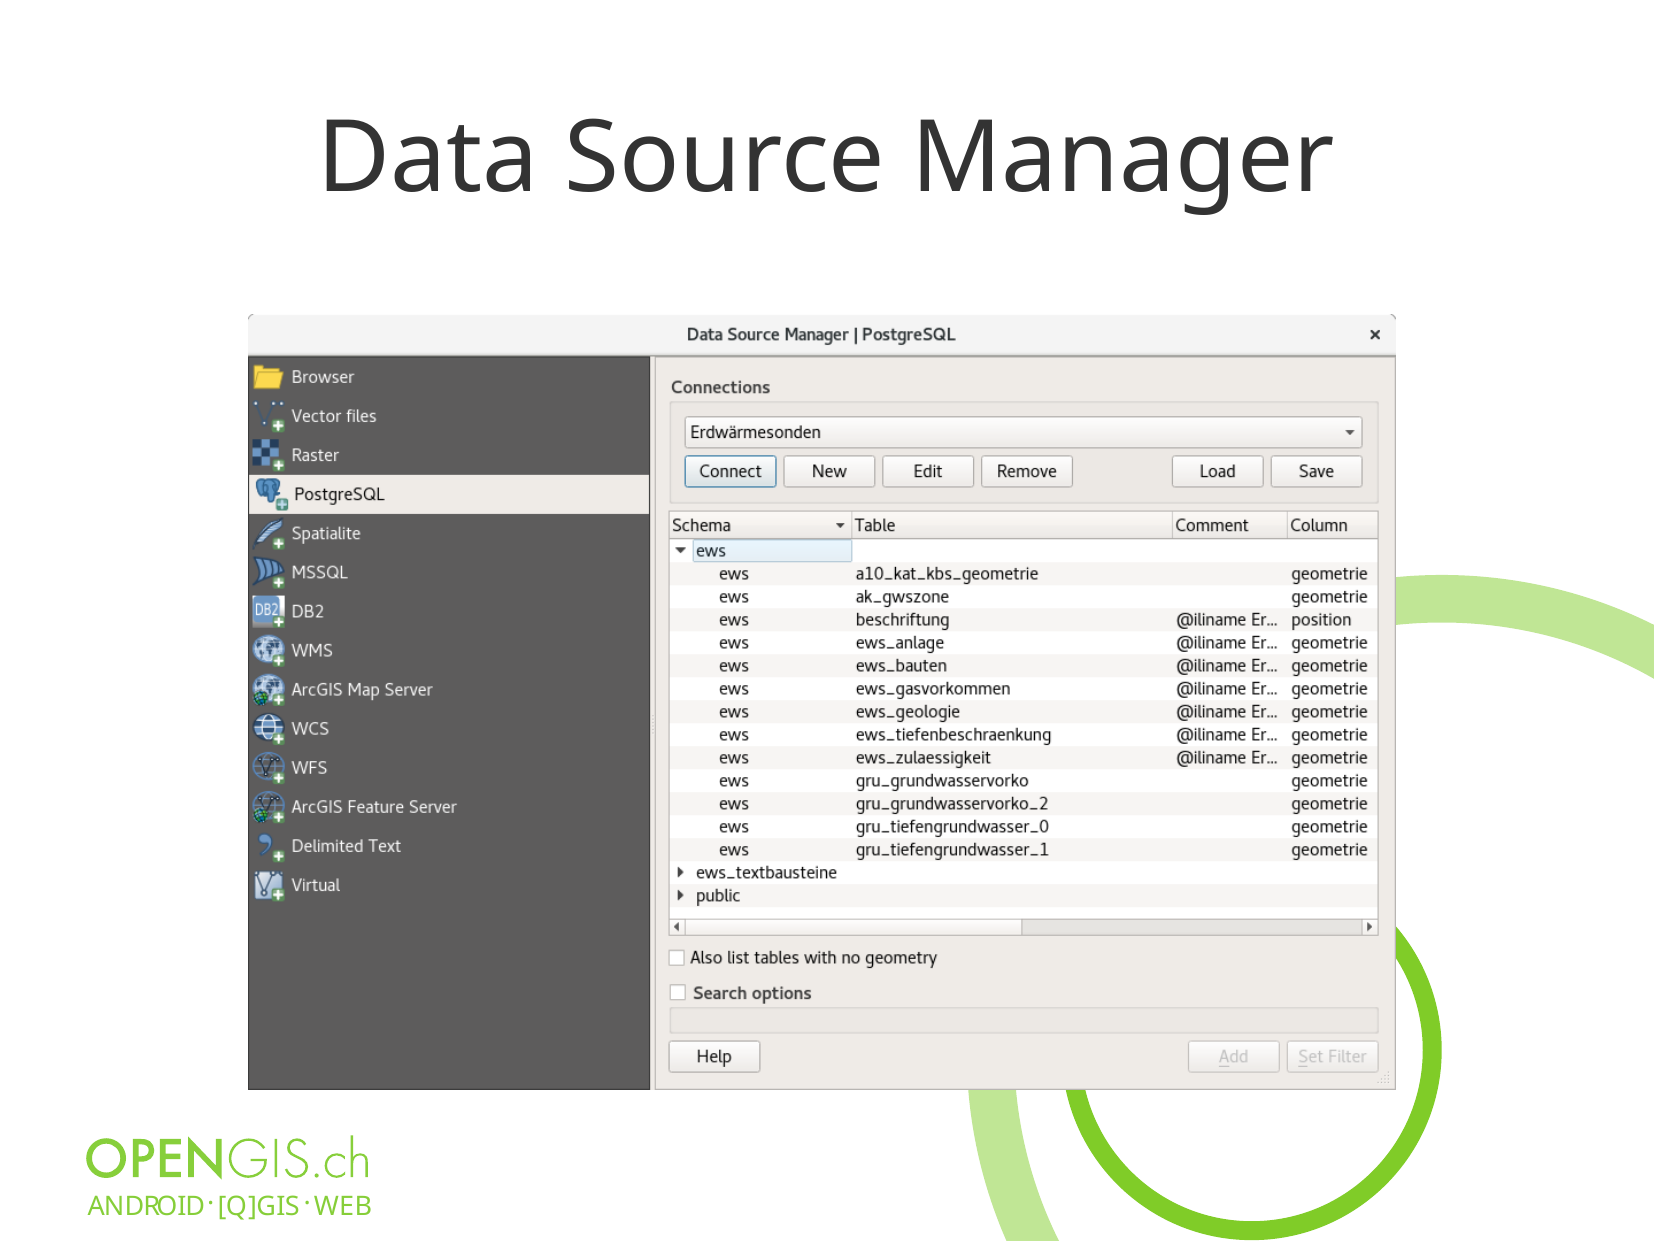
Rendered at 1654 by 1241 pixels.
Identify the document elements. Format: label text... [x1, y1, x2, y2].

title Data Source Manager [82, 49, 1571, 257]
picture [248, 314, 1396, 1090]
